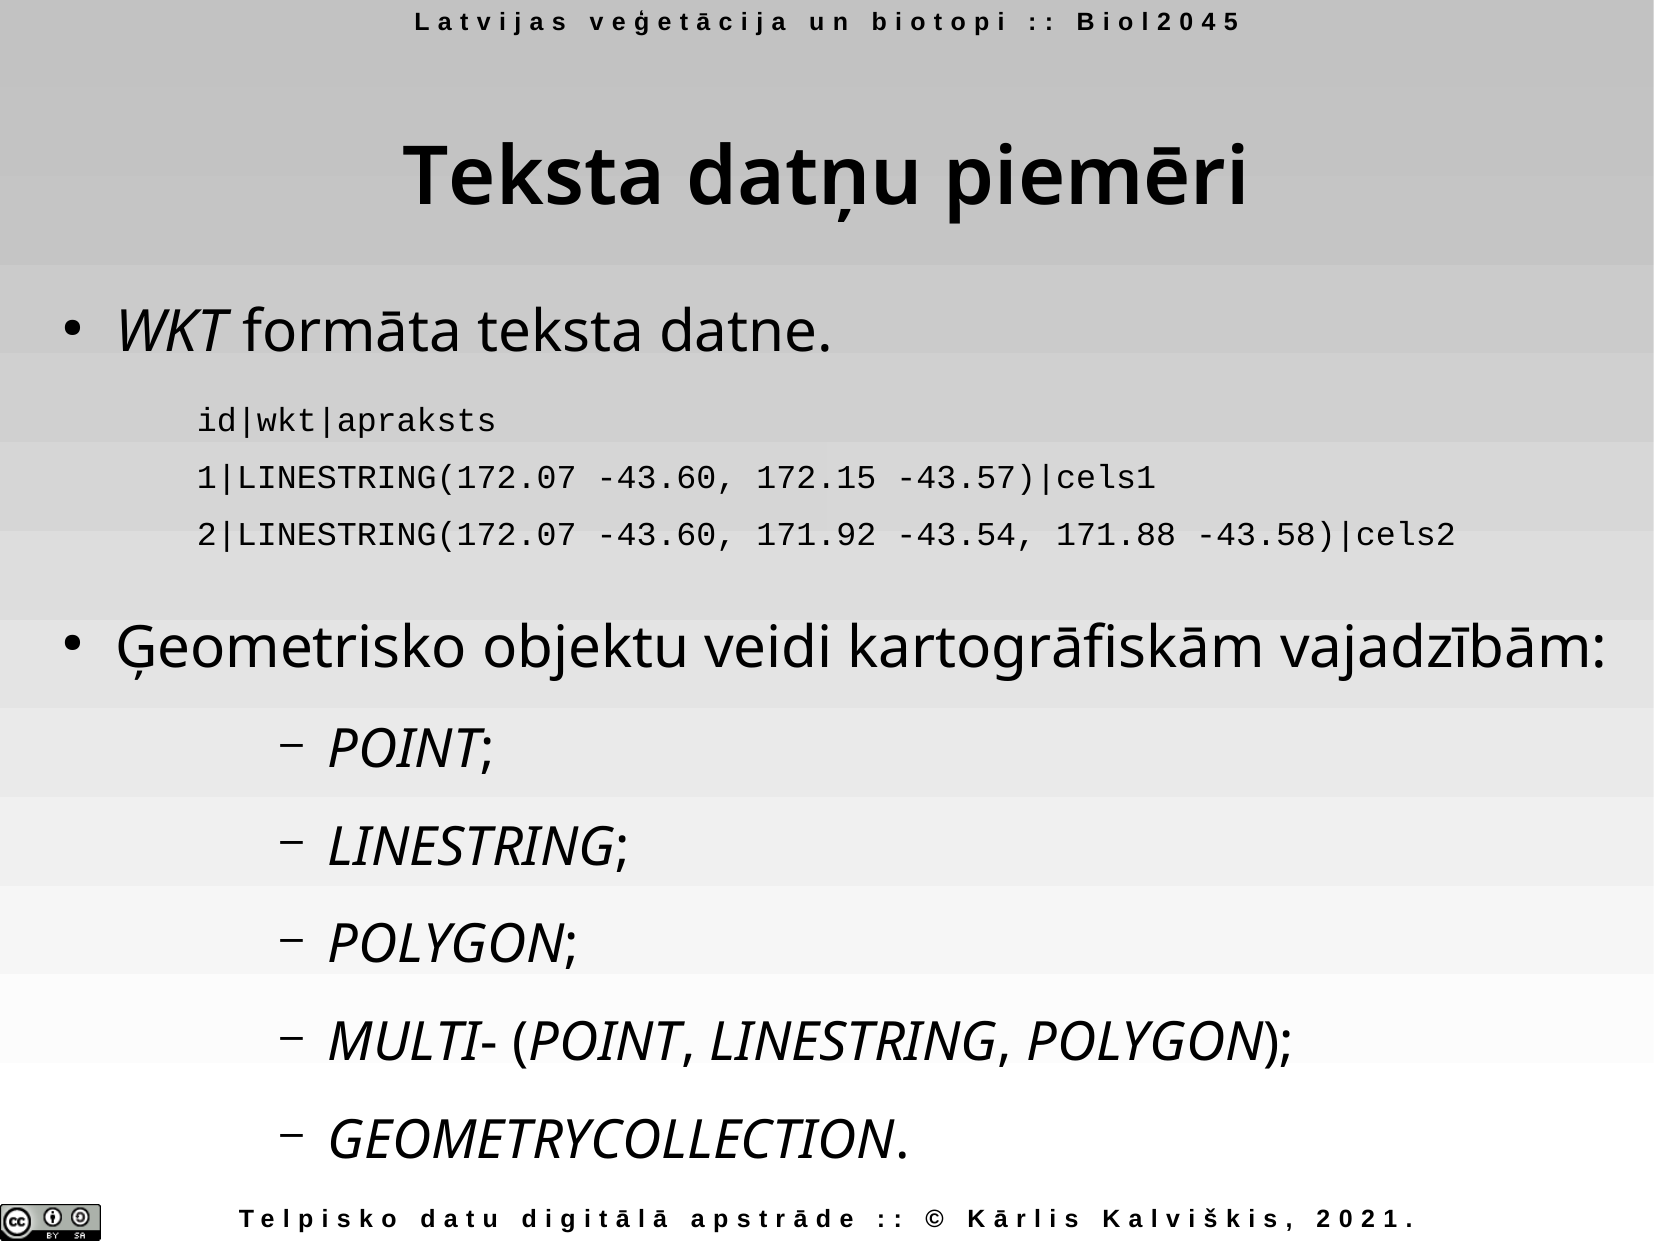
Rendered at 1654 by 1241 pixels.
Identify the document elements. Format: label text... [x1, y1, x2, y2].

list WKT formāta teksta datne. Ģeometrisko objektu veidi kartogrāfiskām vajadzībām: POINT; LINESTRING; POLYGON; MULTI- (POINT, LINESTRING, POLYGON); GEOMETRYCOLLECTION. [44, 289, 1610, 1223]
picture [0, 0, 1654, 1241]
text_box id|wkt|apraksts 1|LINESTRING(172.07 -43.60, 172.15 -43.57)|cels1 2|LINESTRING(172.07 -43.60, 171.92 -43.54, 171.88 -43.58)|cels2 [59, 377, 1595, 620]
title Teksta datņu piemēri [29, 49, 1625, 296]
